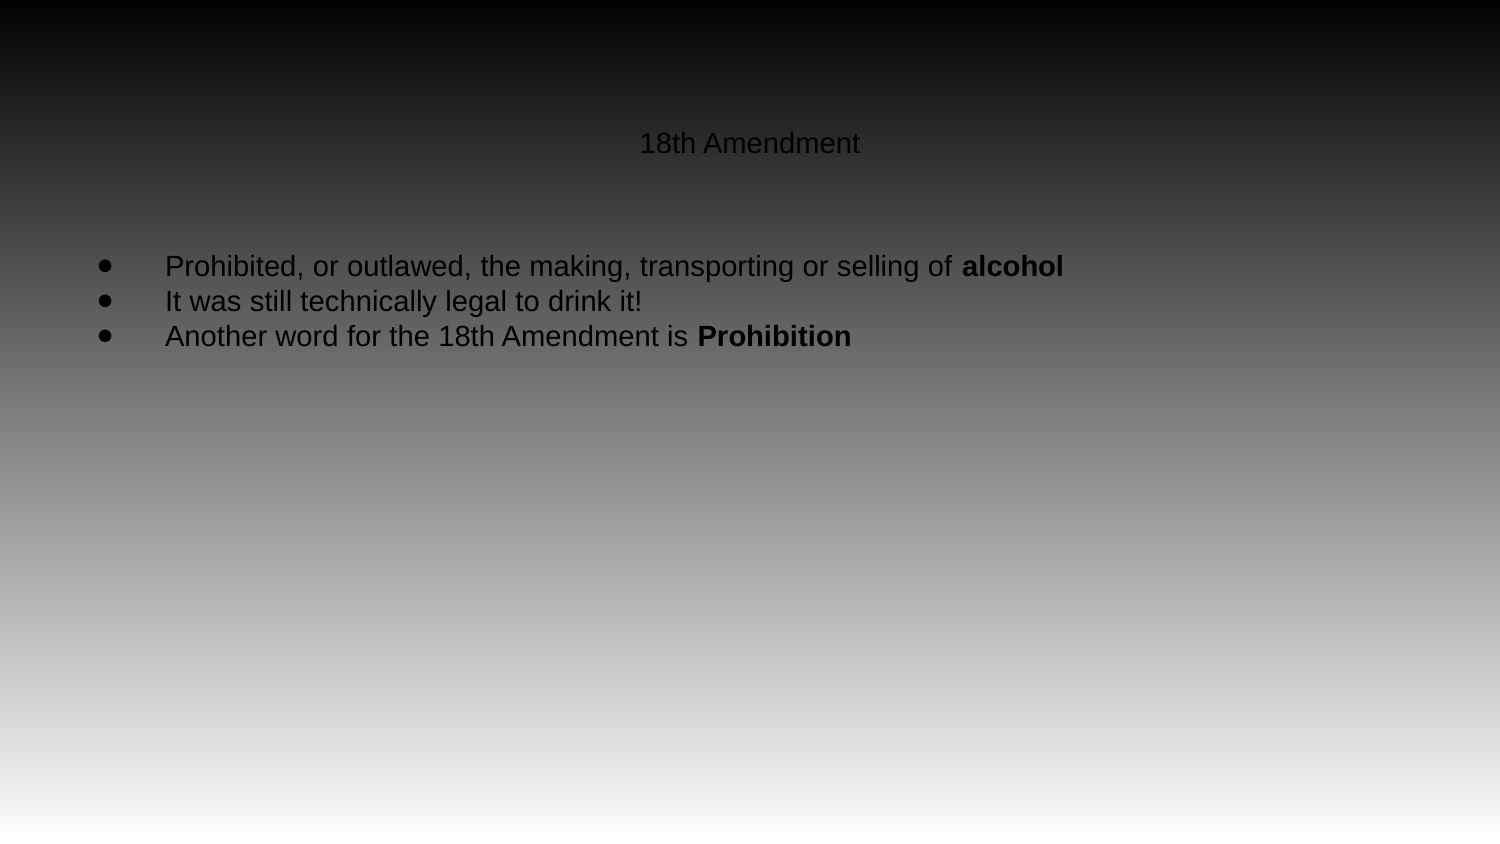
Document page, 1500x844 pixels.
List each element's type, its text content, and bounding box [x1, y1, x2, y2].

list Prohibited, or outlawed, the making, transporting or selling of alcohol It was still technically legal to drink it! Another word for the 18th Amendment is Prohibition [75, 196, 1425, 808]
title 18th Amendment [75, 33, 1425, 175]
